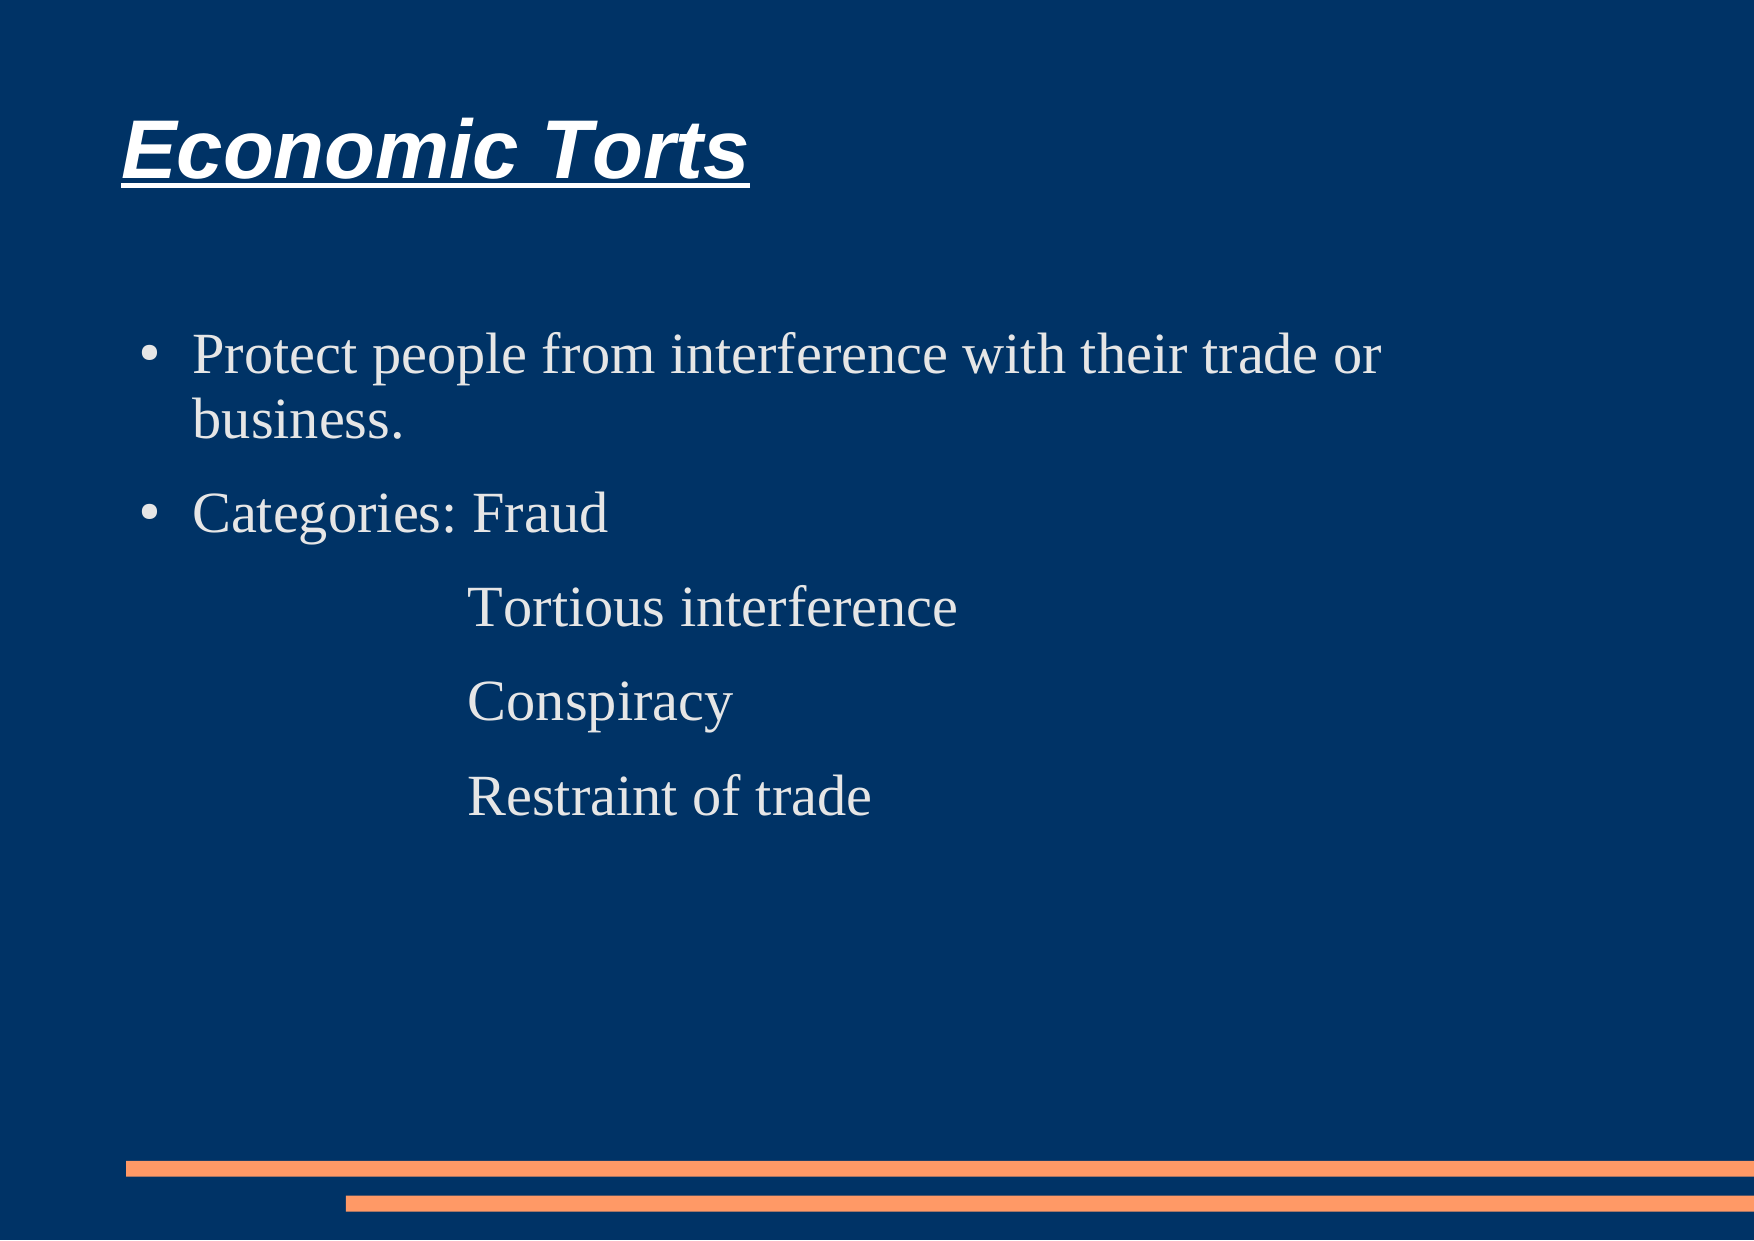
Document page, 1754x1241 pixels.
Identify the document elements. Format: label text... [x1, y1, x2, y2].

list Protect people from interference with their trade or business. Categories: Fraud Tortious interference Conspiracy Restraint of trade [121, 322, 1561, 1118]
title Economic Torts [121, 53, 1534, 246]
